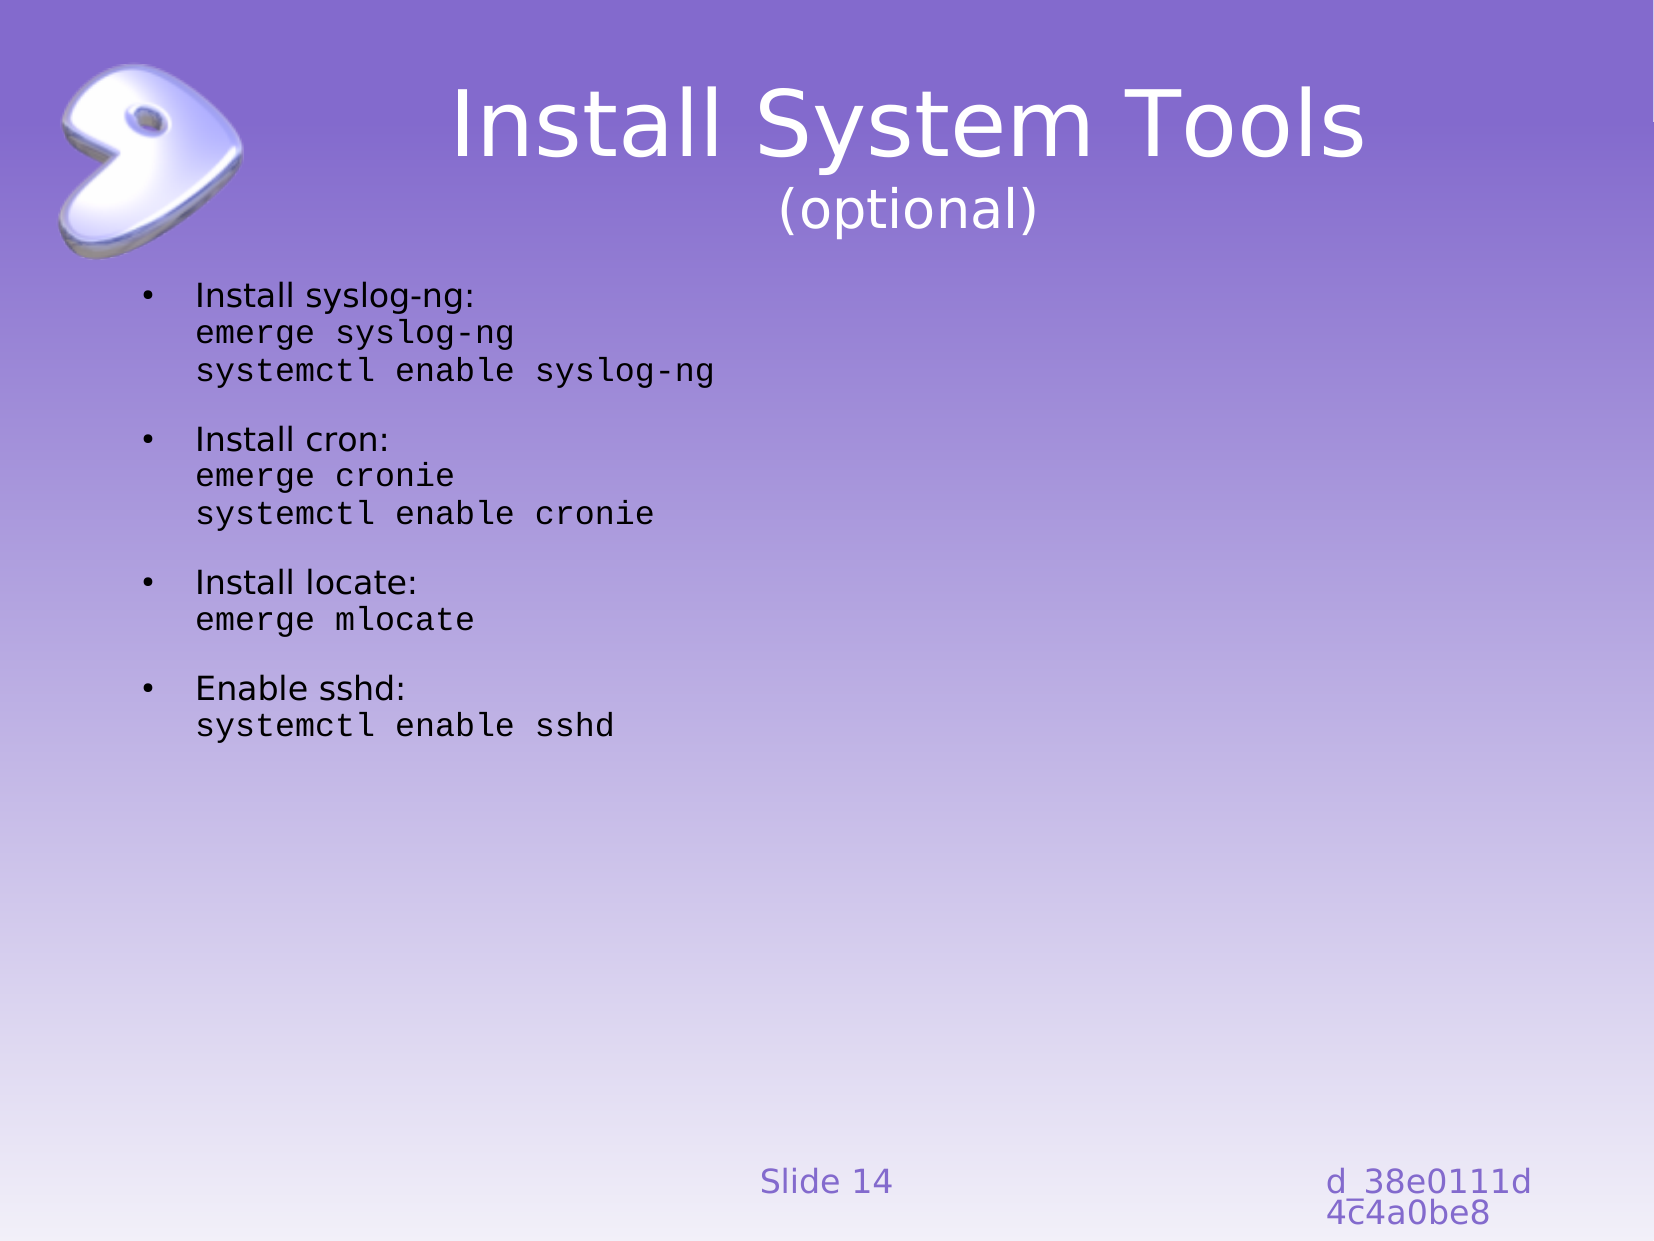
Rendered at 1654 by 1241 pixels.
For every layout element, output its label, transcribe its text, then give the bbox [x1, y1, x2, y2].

title Install System Tools (optional) [288, 44, 1531, 268]
picture [49, 61, 248, 266]
list Install syslog-ng: emerge syslog-ng systemctl enable syslog-ng Install cron: emerge cronie systemctl enable cronie Install locate: emerge mlocate Enable sshd: systemctl enable sshd [124, 276, 1537, 1197]
